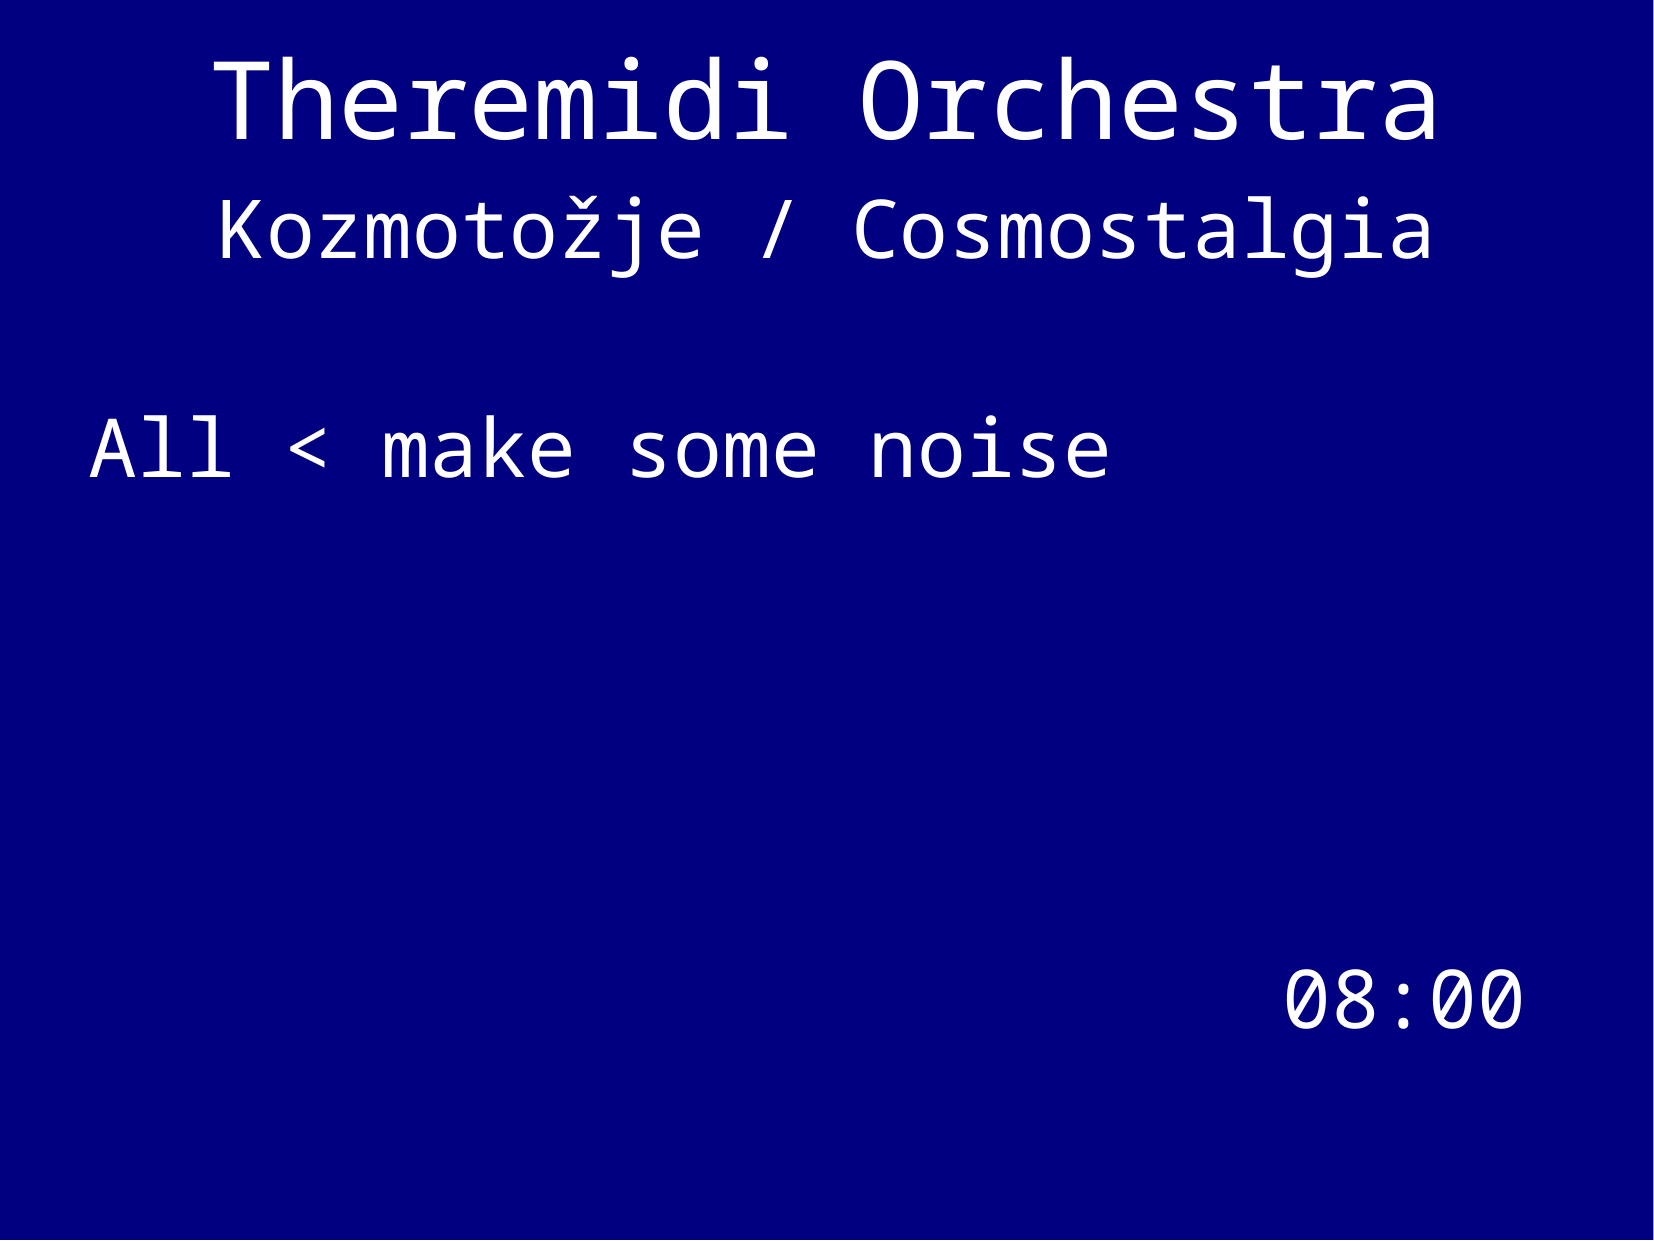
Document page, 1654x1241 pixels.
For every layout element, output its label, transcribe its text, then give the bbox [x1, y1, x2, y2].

subtitle All < make some noise [88, 272, 1566, 1063]
text_box 08:00 [1282, 900, 1620, 1096]
title Theremidi Orchestra Kozmotožje / Cosmostalgia [82, 49, 1571, 257]
